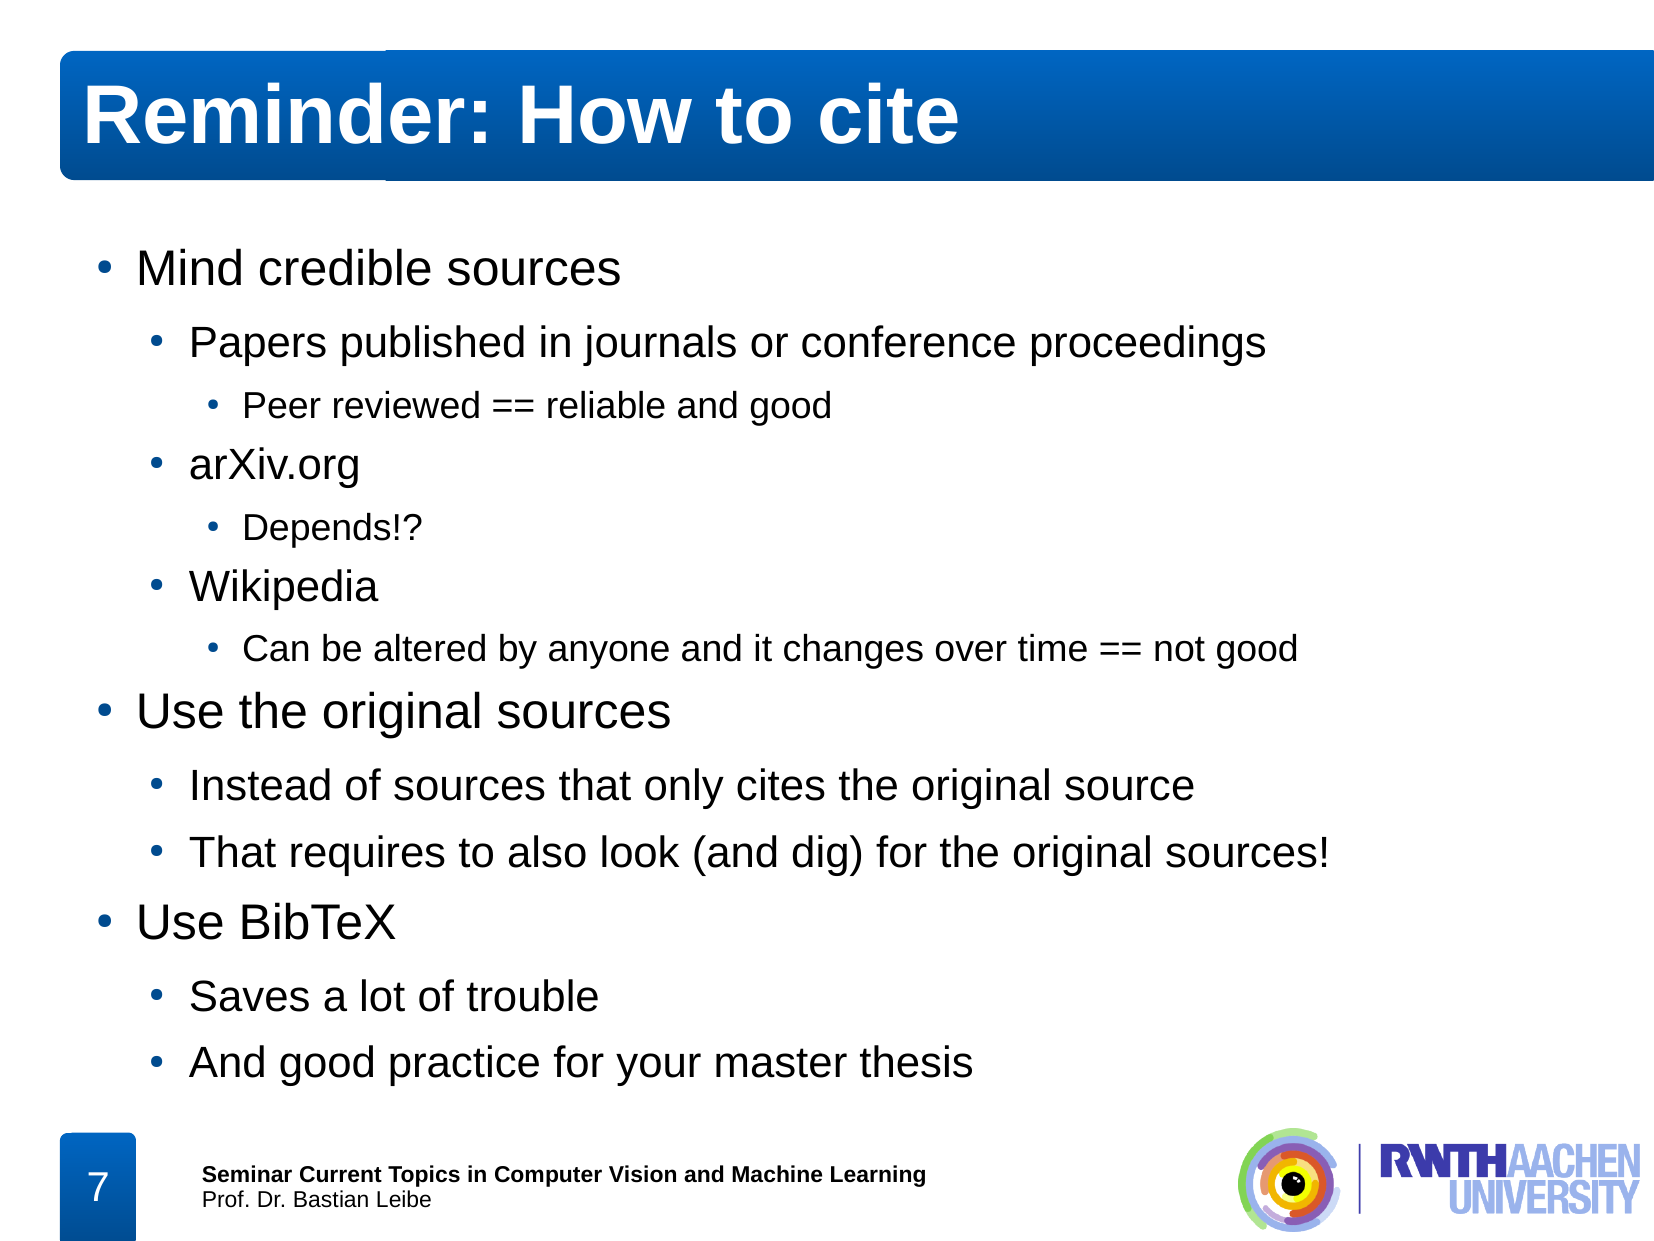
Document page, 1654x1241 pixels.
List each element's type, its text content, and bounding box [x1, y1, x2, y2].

picture [1238, 1128, 1640, 1232]
list Mind credible sources Papers published in journals or conference proceedings Peer reviewed == reliable and good arXiv.org Depends!? Wikipedia Can be altered by anyone and it changes over time == not good Use the original sources Instead of sources that only cites the original source That requires to also look (and dig) for the original sources! Use BibTeX Saves a lot of trouble And good practice for your master thesis [82, 240, 1538, 1096]
title Reminder: How to cite [82, 61, 1571, 168]
